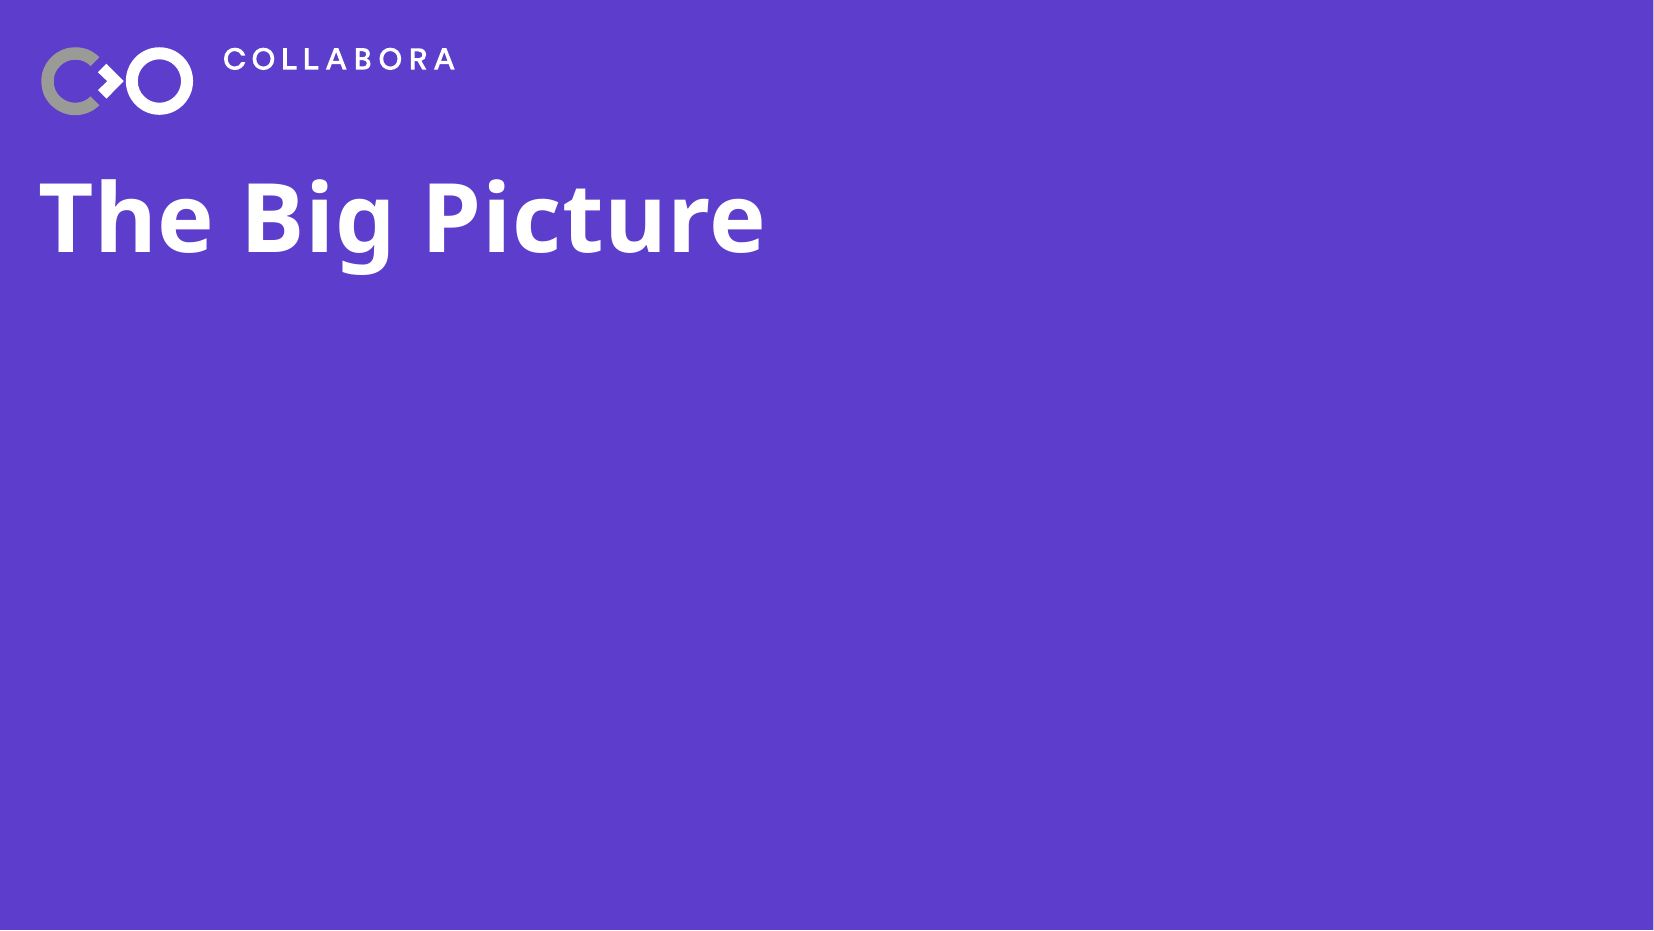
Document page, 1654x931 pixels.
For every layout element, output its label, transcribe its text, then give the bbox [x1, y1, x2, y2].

title The Big Picture [38, 156, 1614, 213]
